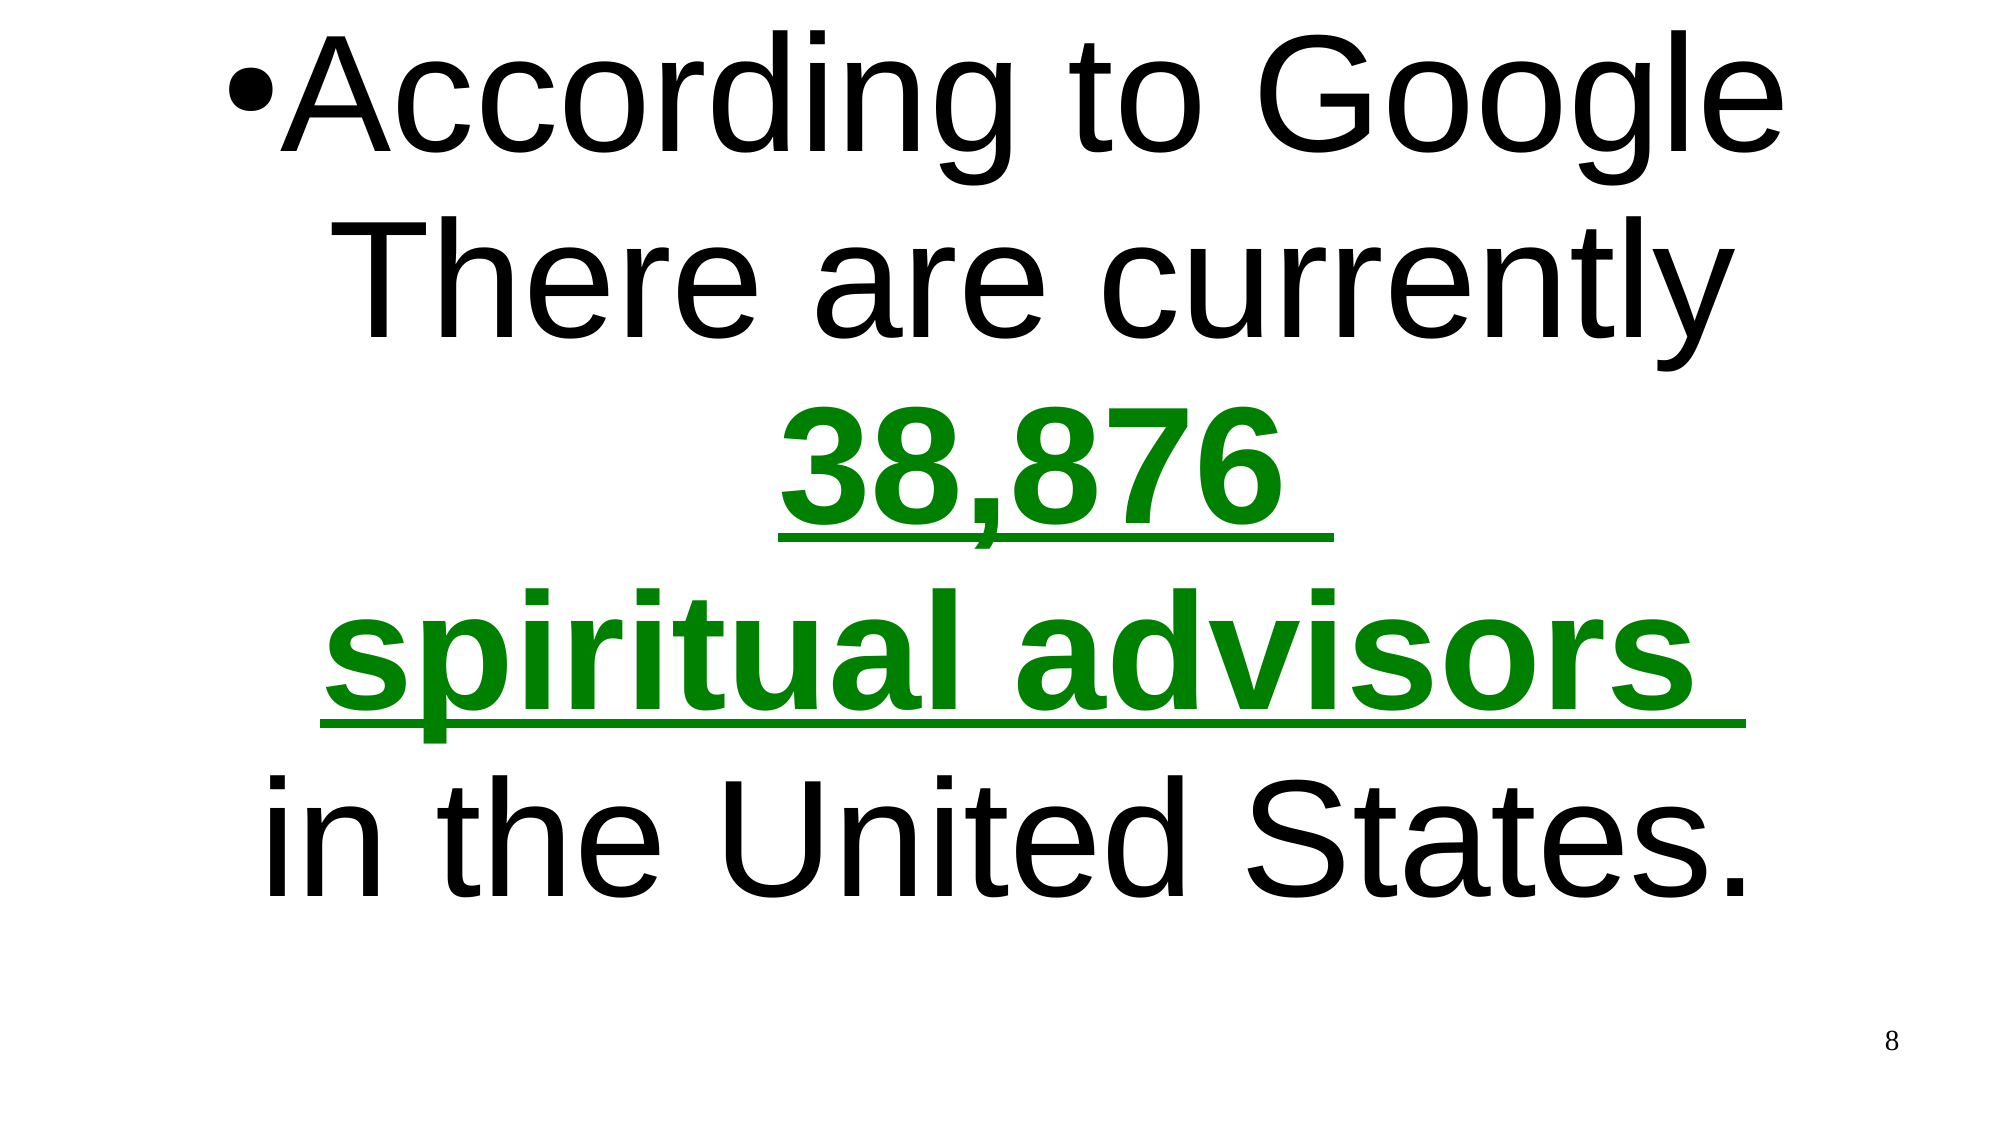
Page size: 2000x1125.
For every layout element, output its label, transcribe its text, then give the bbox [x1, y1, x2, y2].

list According to Google There are currently 38,876 spiritual advisors in the United States. [0, 0, 1996, 1123]
